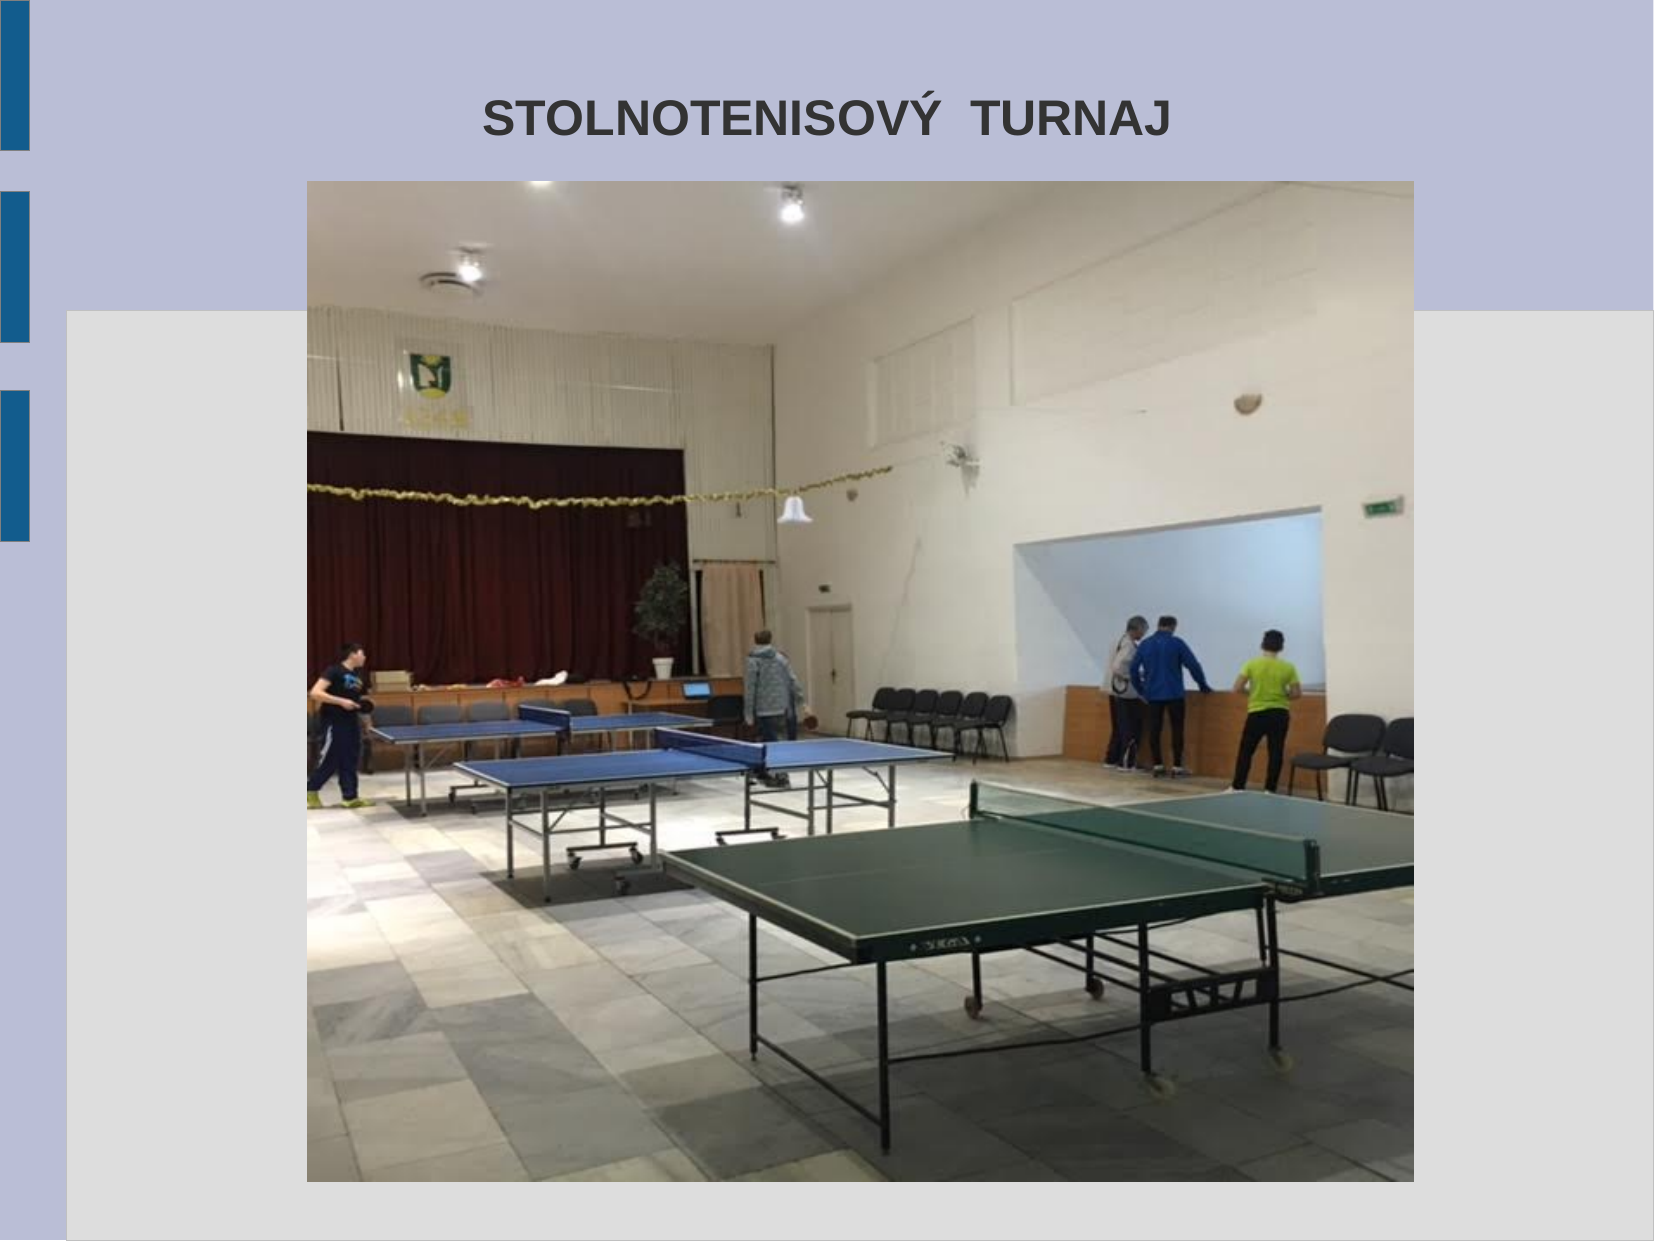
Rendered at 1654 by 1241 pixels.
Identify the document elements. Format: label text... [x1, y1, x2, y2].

title STOLNOTENISOVÝ TURNAJ [121, 35, 1534, 201]
picture [307, 181, 1414, 1182]
